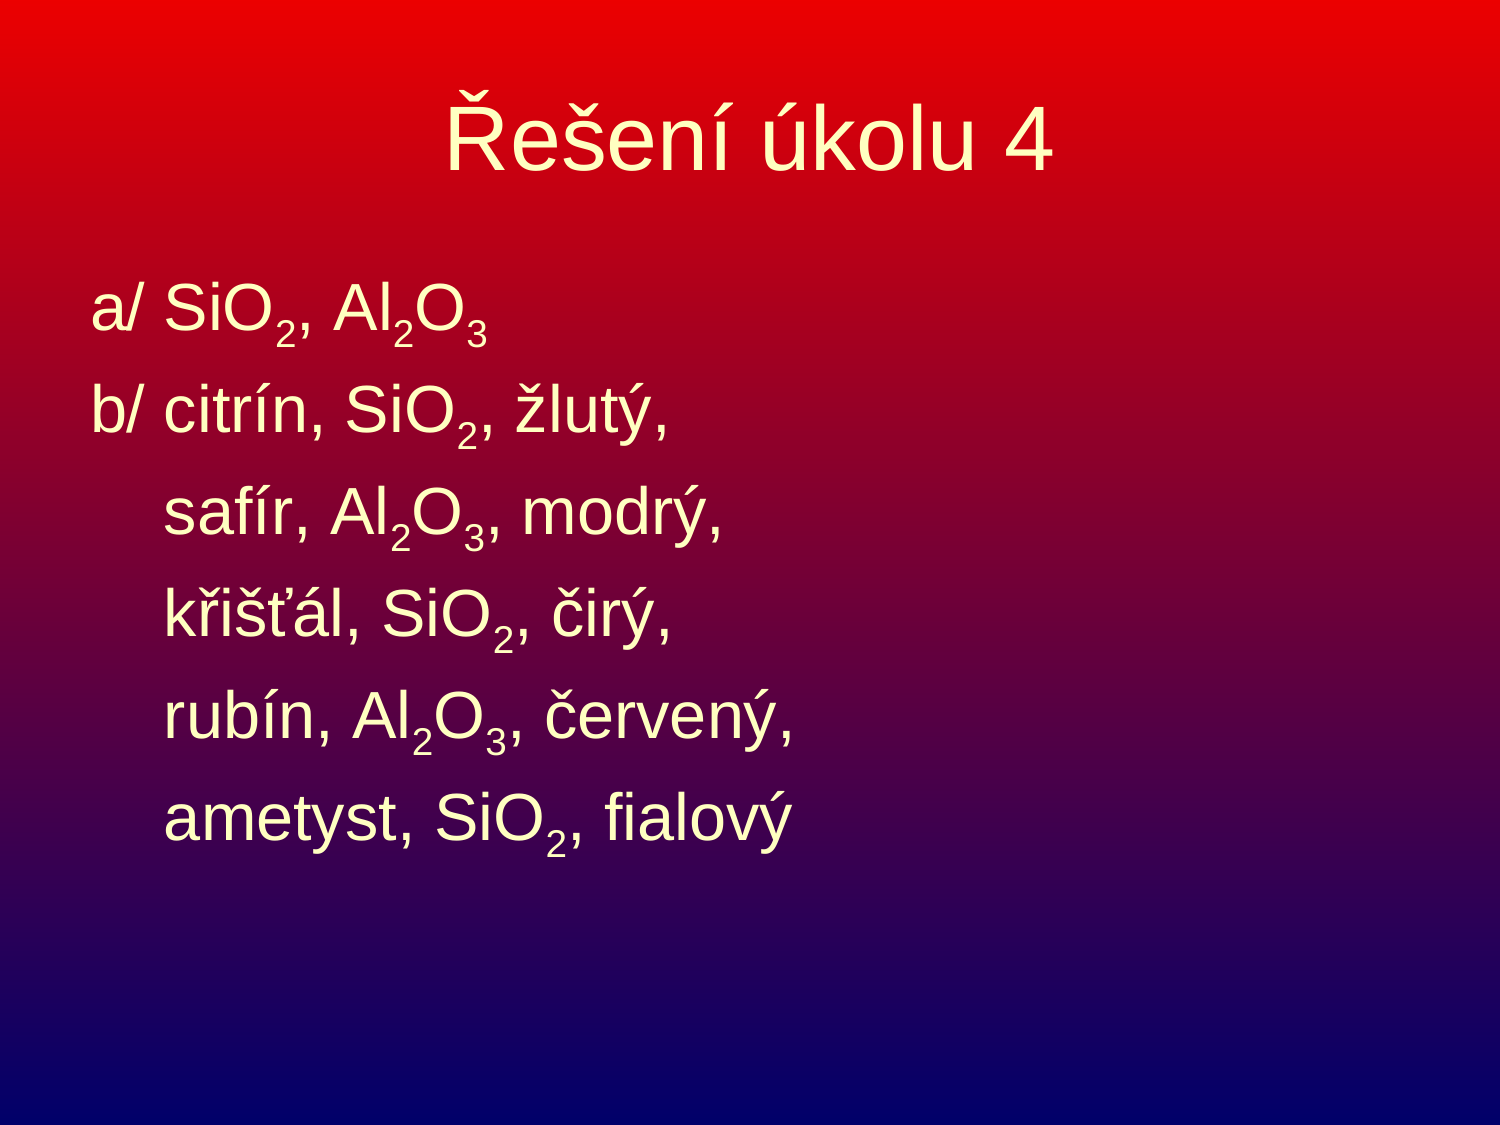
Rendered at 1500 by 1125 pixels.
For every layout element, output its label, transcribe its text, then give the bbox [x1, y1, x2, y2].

title Řešení úkolu 4 [75, 45, 1426, 233]
list a/ SiO2, Al2O3 b/ citrín, SiO2, žlutý, safír, Al2O3, modrý, křišťál, SiO2, čirý, rubín, Al2O3, červený, ametyst, SiO2, fialový [75, 262, 1426, 907]
